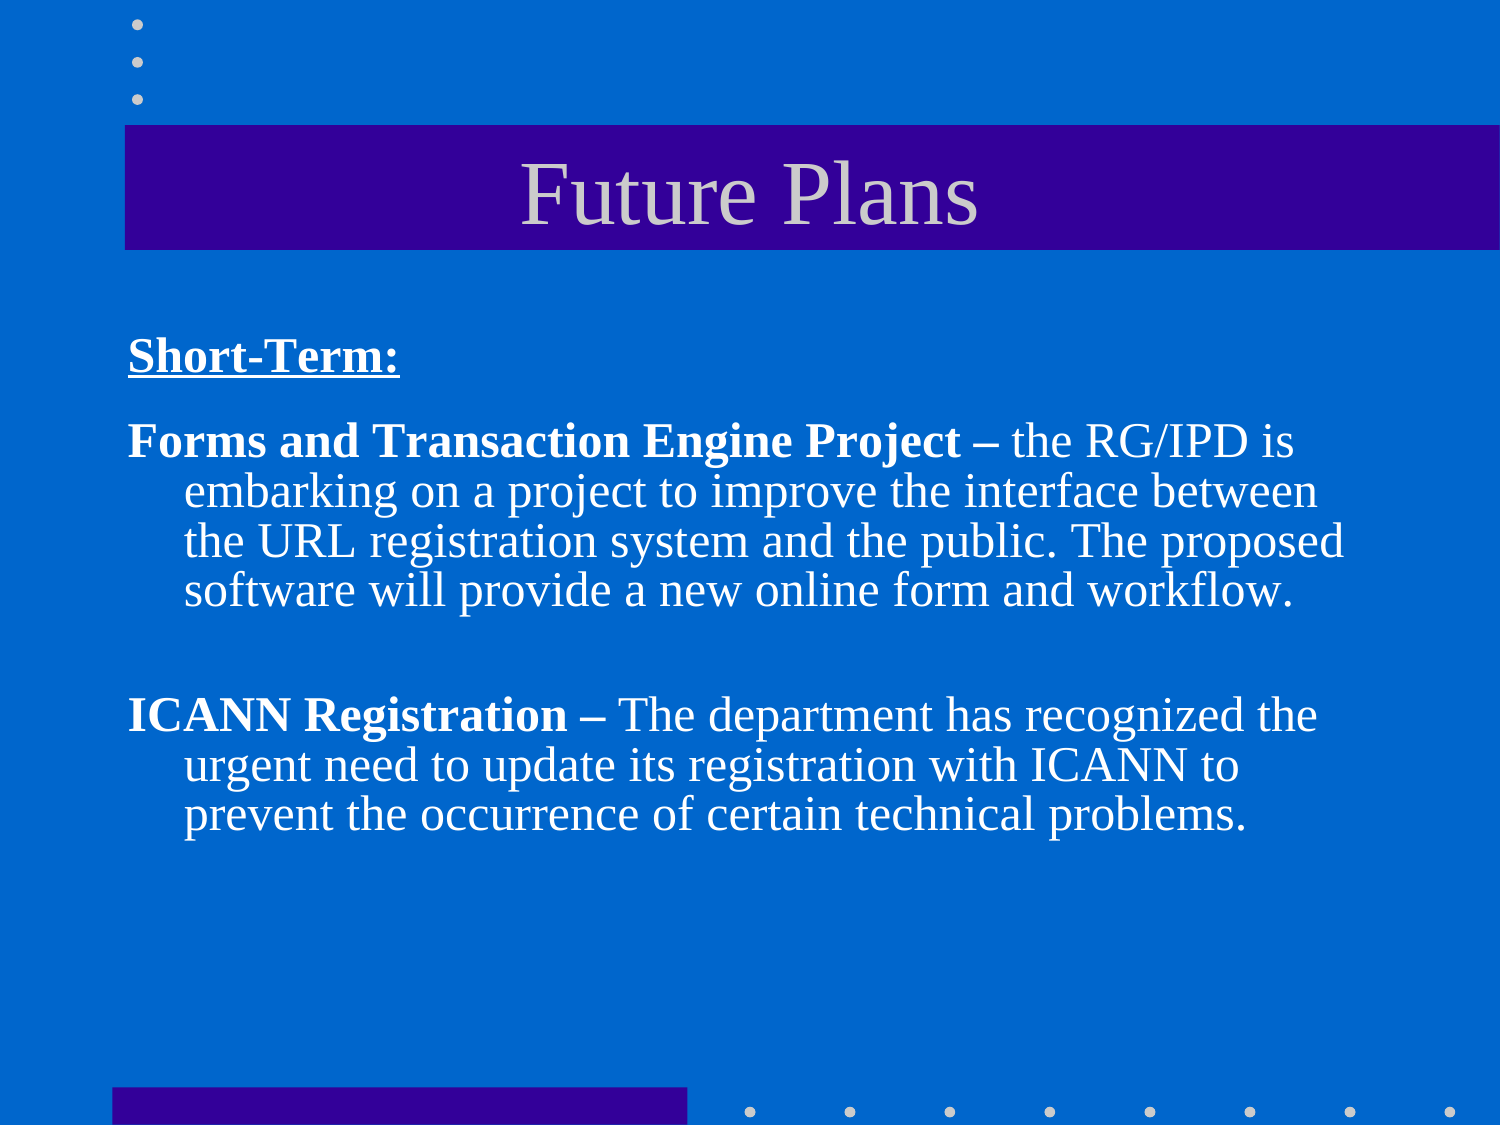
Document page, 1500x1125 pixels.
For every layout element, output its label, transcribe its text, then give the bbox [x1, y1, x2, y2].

list Short-Term: Forms and Transaction Engine Project – the RG/IPD is embarking on a project to improve the interface between the URL registration system and the public. The proposed software will provide a new online form and workflow. ICANN Registration – The department has recognized the urgent need to update its registration with ICANN to prevent the occurrence of certain technical problems. [112, 324, 1388, 1001]
title Future Plans [112, 99, 1388, 288]
